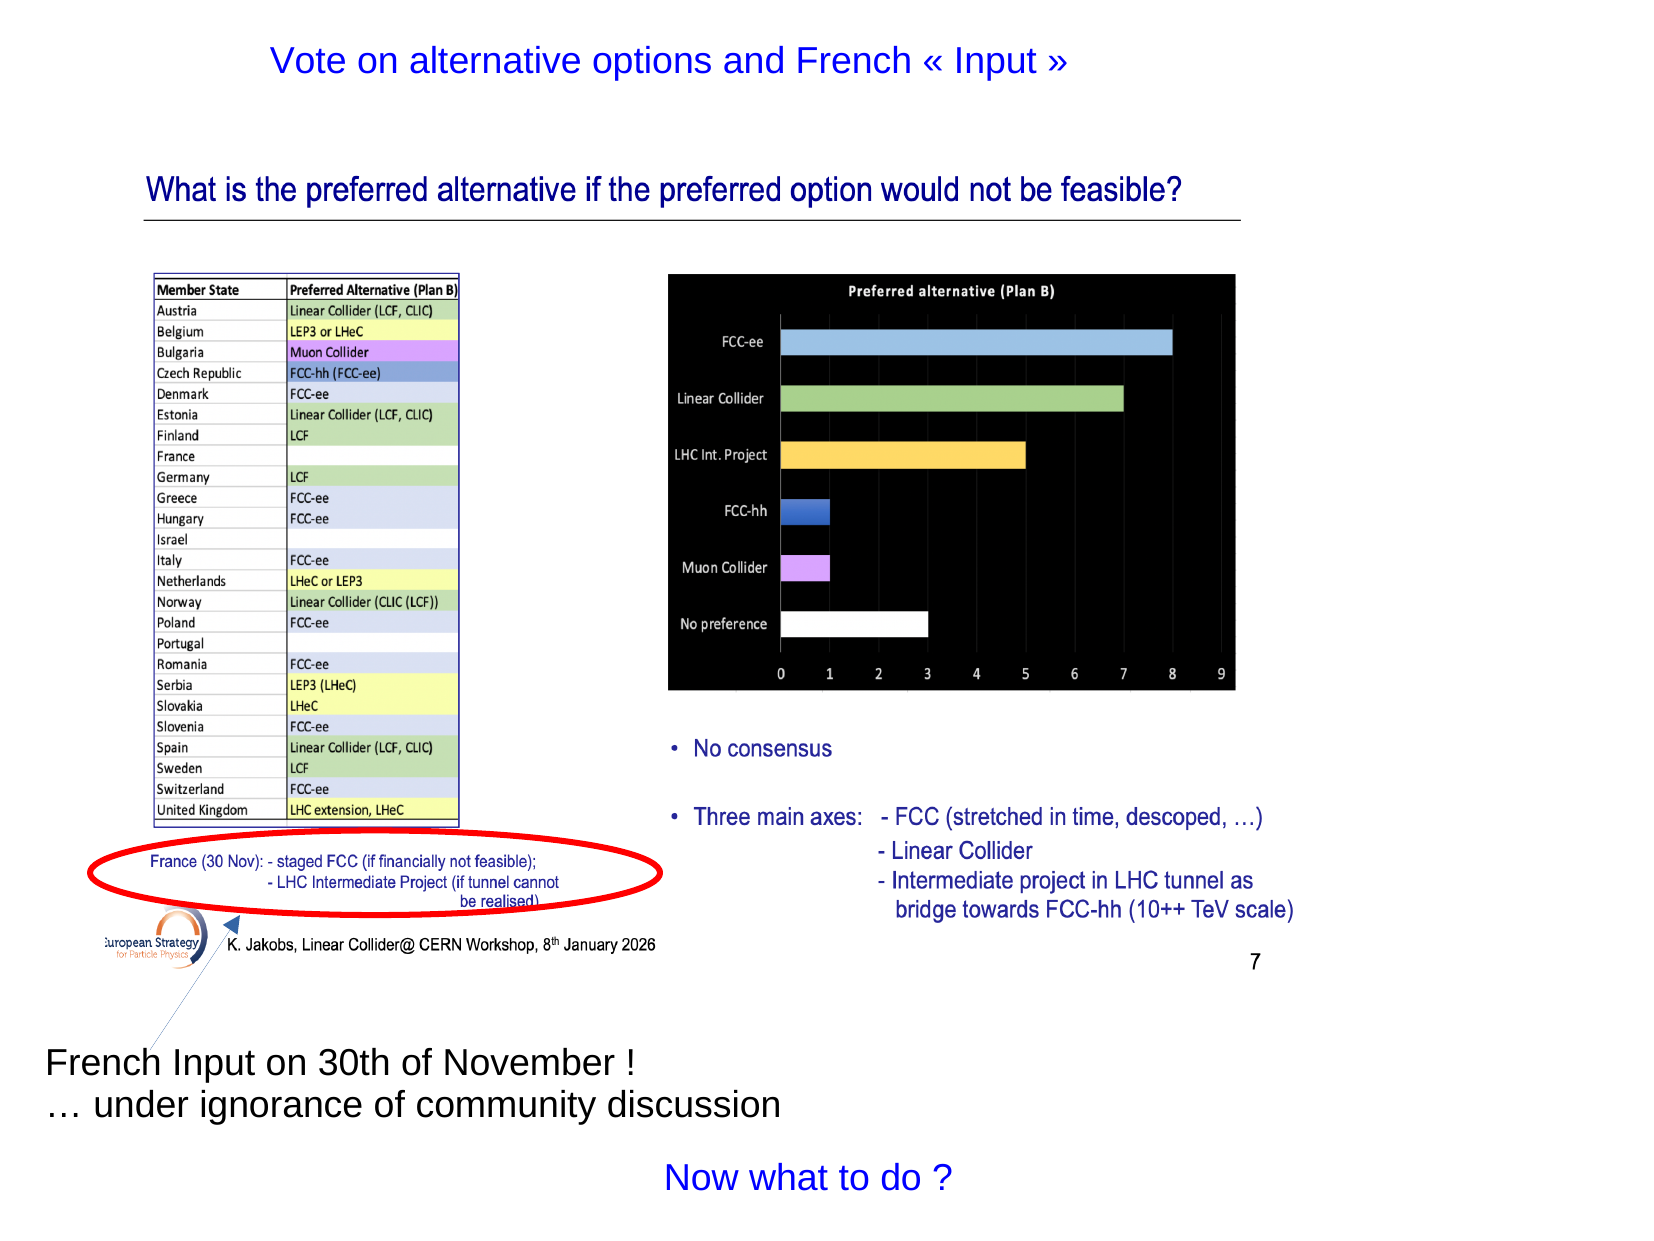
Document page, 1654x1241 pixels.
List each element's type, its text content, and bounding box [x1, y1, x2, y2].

picture [105, 150, 1295, 976]
text_box French Input on 30th of November ! … under ignorance of community discussion [30, 1035, 798, 1134]
text_box Vote on alternative options and French « Input » [255, 30, 1338, 91]
picture [105, 834, 656, 912]
text_box Now what to do ? [649, 1149, 969, 1206]
